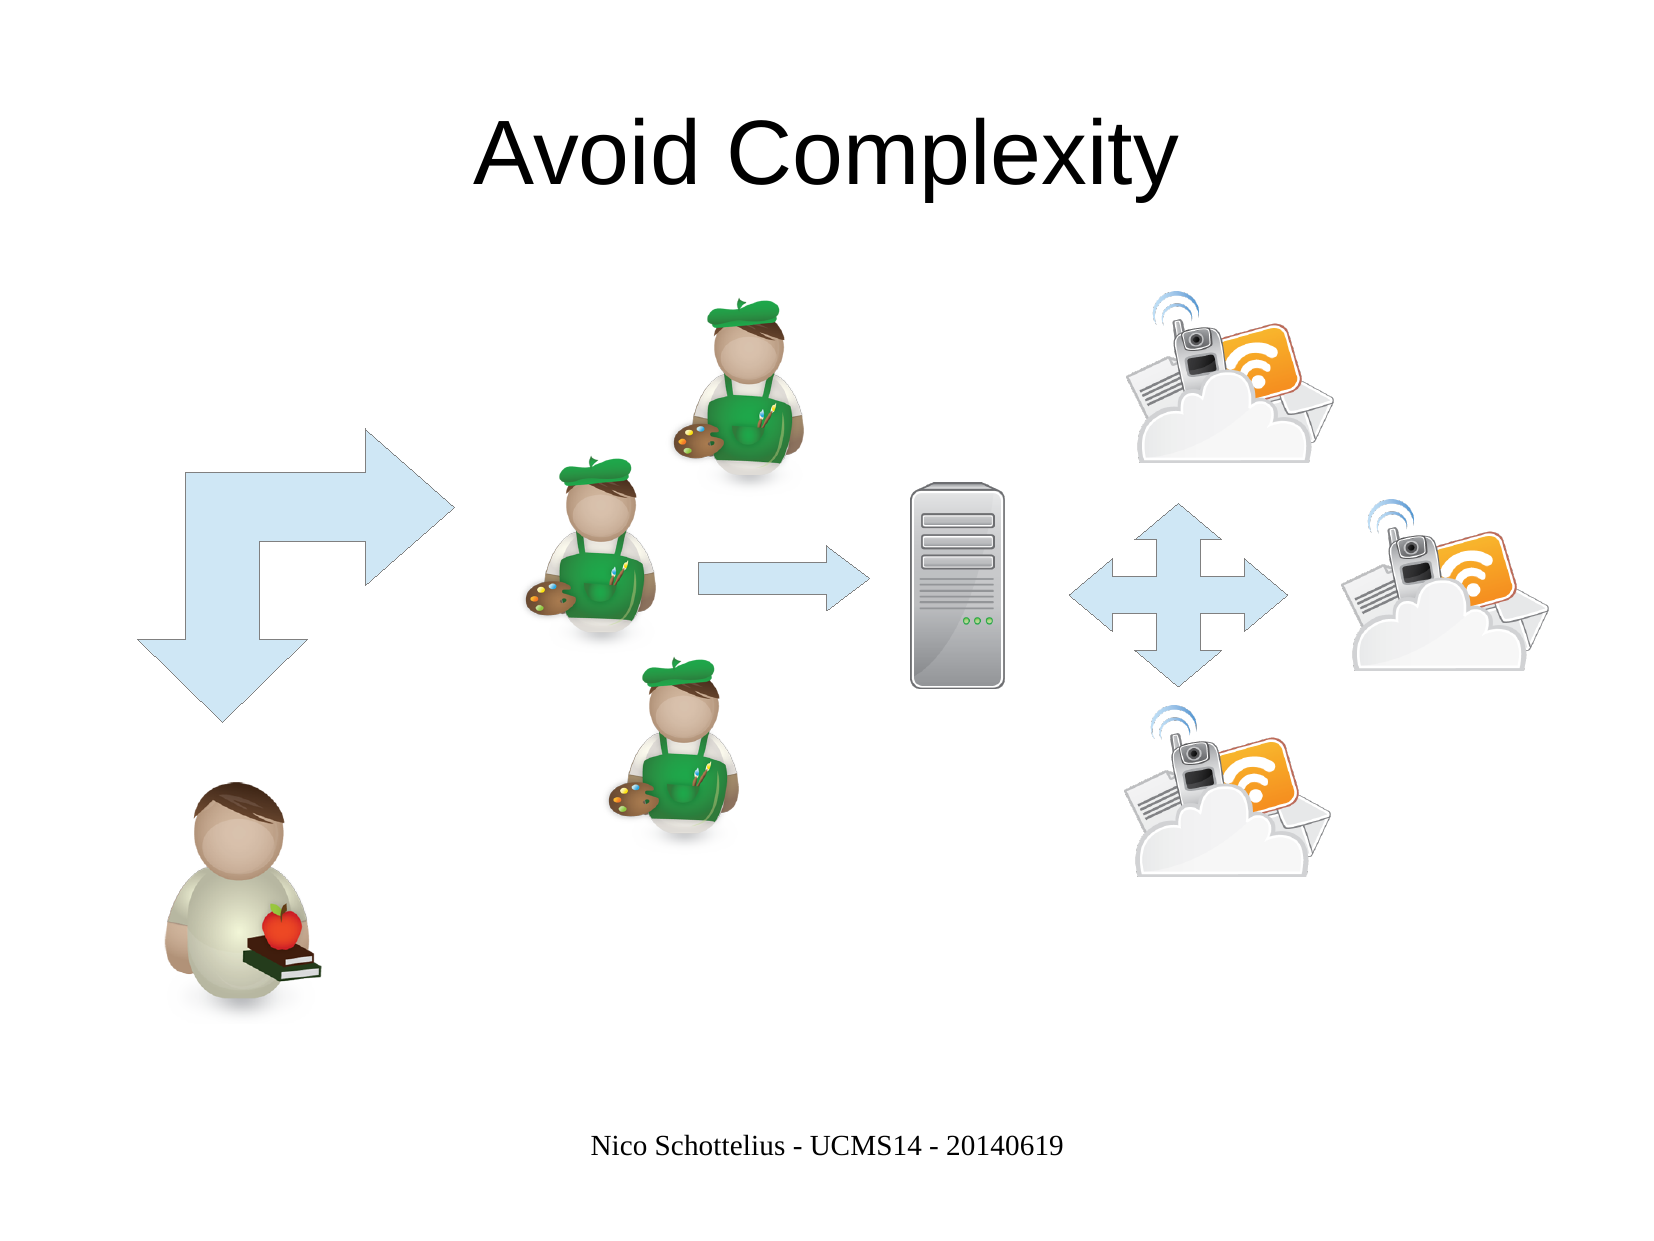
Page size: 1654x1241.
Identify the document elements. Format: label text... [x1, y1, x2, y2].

picture [1124, 705, 1336, 877]
picture [1341, 499, 1554, 671]
picture [910, 482, 1005, 689]
text_box [698, 545, 870, 611]
text_box [137, 428, 455, 723]
picture [514, 285, 827, 855]
text_box [1069, 503, 1288, 687]
title Avoid Complexity [82, 49, 1571, 257]
picture [149, 760, 340, 1024]
picture [1126, 291, 1339, 463]
